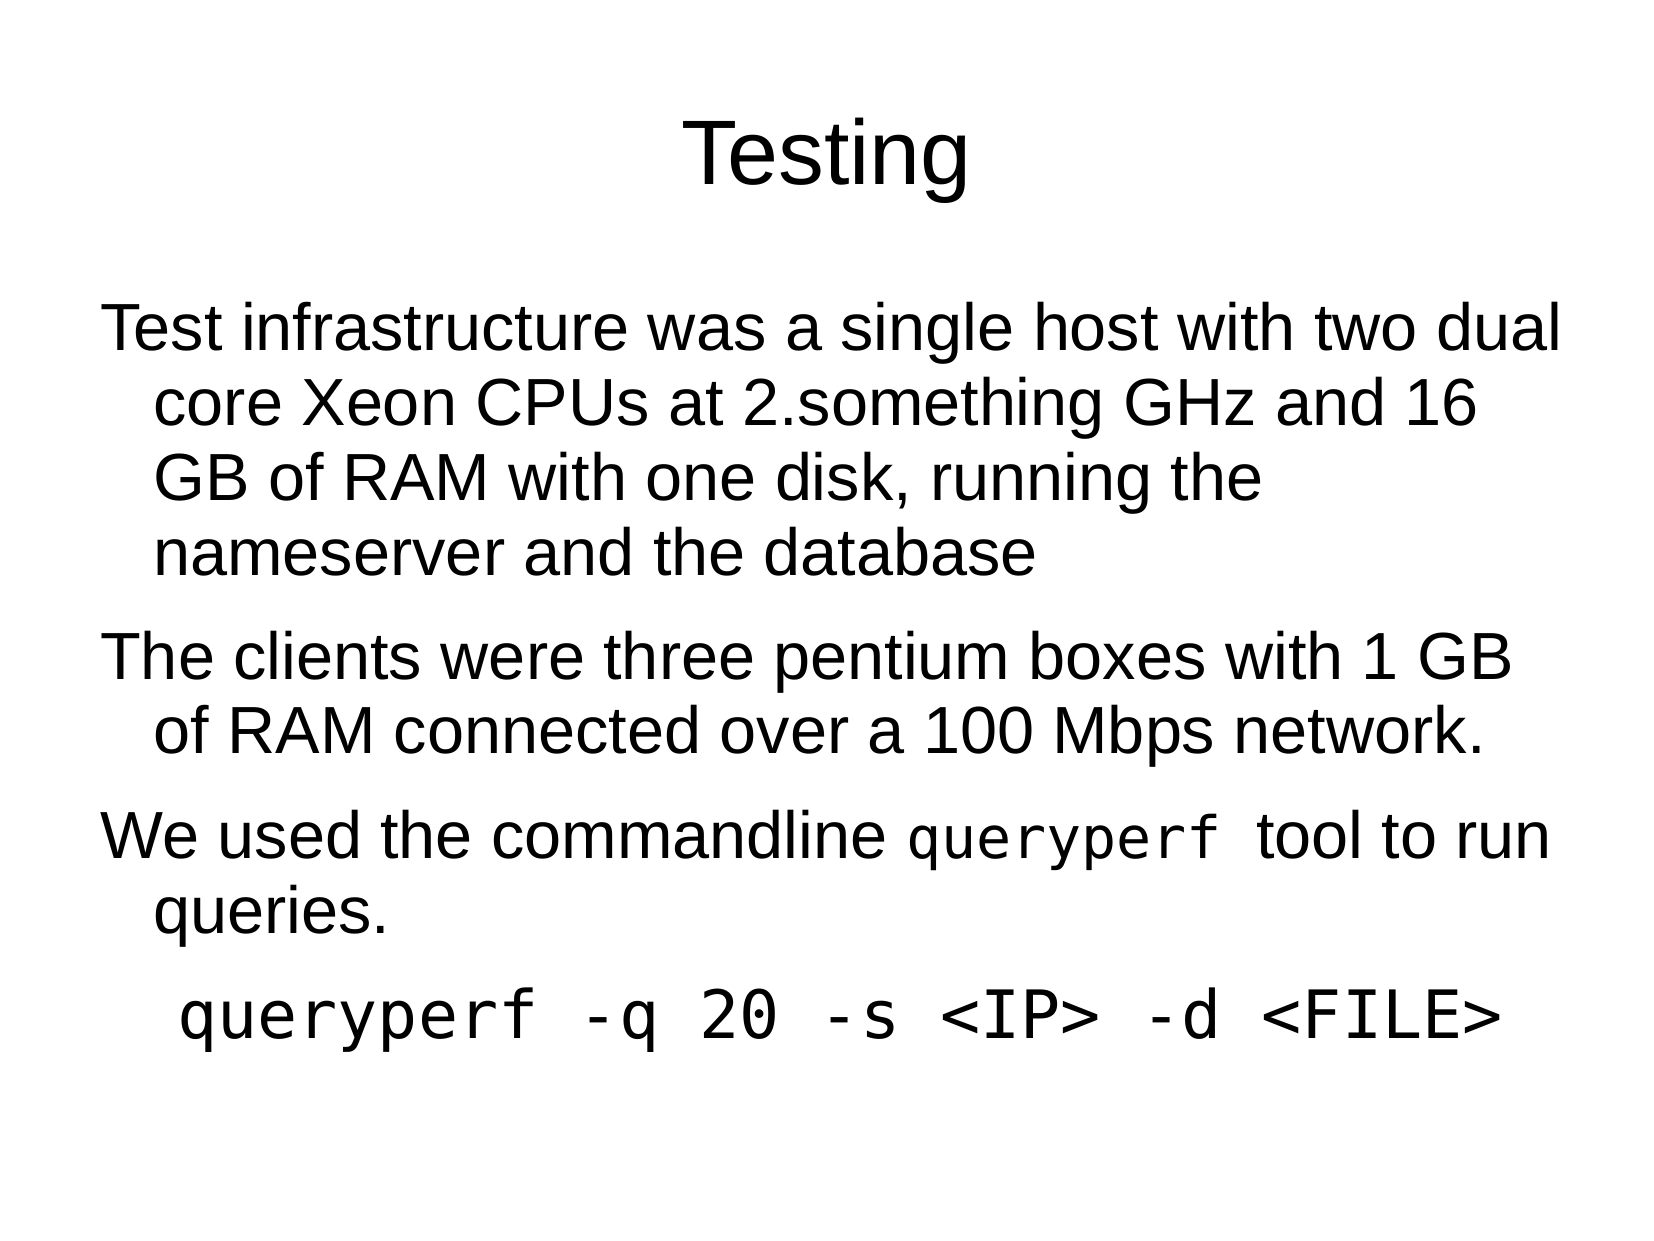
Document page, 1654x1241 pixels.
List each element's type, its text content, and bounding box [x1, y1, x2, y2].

list Test infrastructure was a single host with two dual core Xeon CPUs at 2.something GHz and 16 GB of RAM with one disk, running the nameserver and the database The clients were three pentium boxes with 1 GB of RAM connected over a 100 Mbps network. We used the commandline queryperf tool to run queries. queryperf -q 20 -s <IP> -d <FILE> [82, 290, 1571, 1094]
title Testing [82, 56, 1571, 250]
